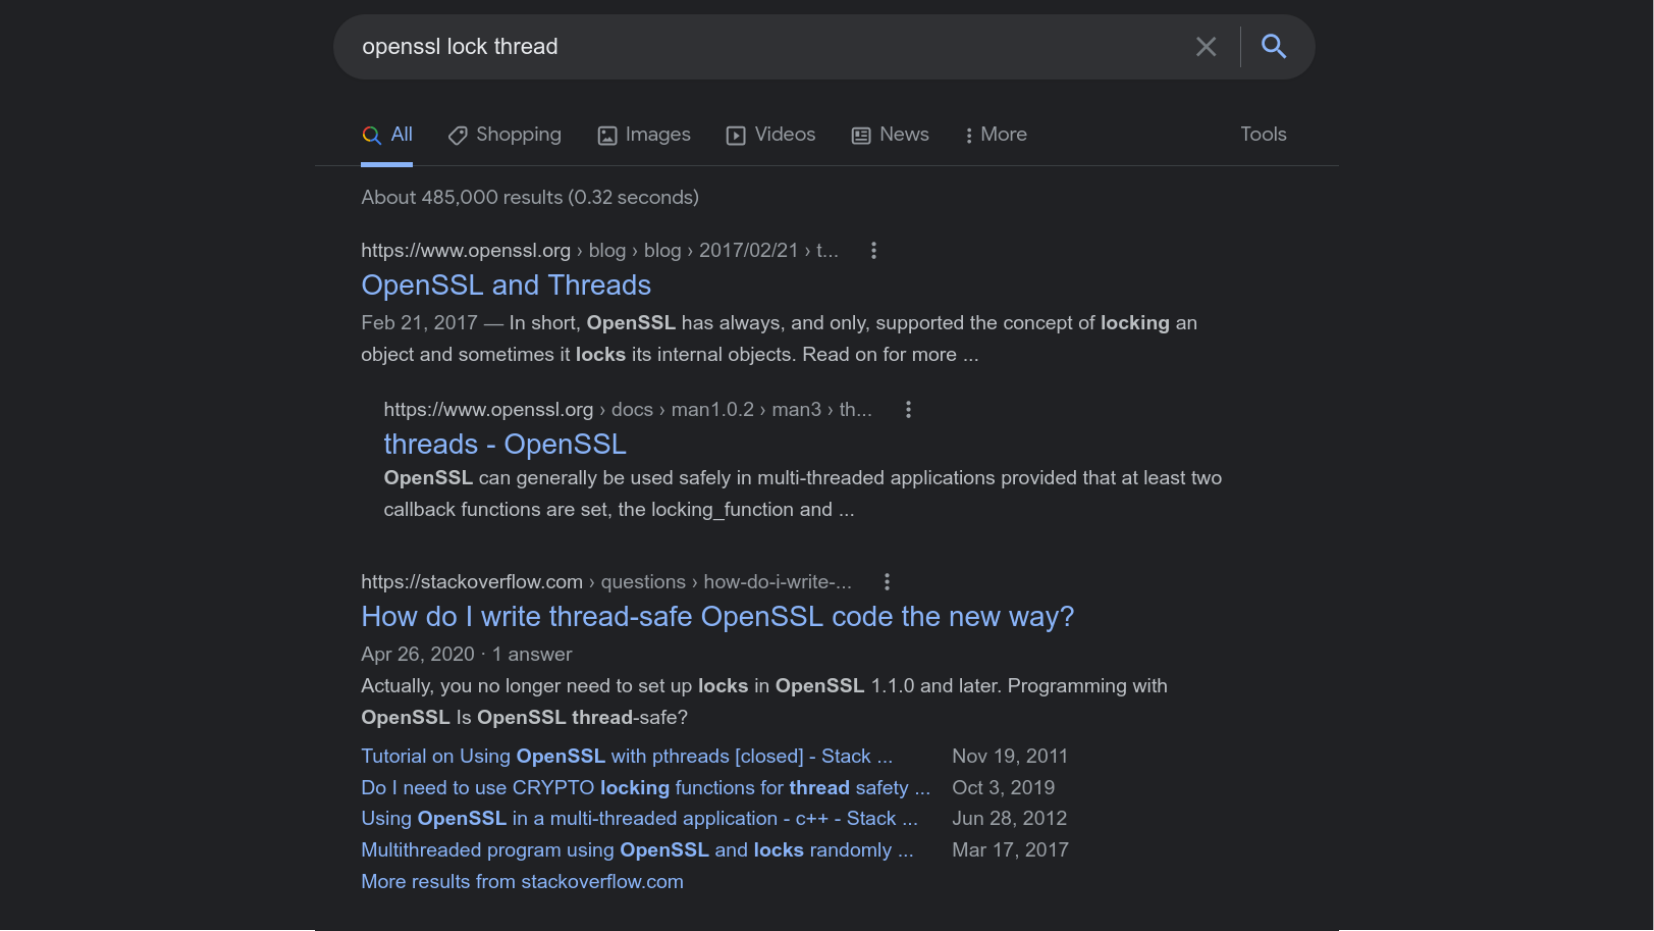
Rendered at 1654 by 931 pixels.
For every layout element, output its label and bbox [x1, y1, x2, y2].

picture [315, 0, 1339, 931]
